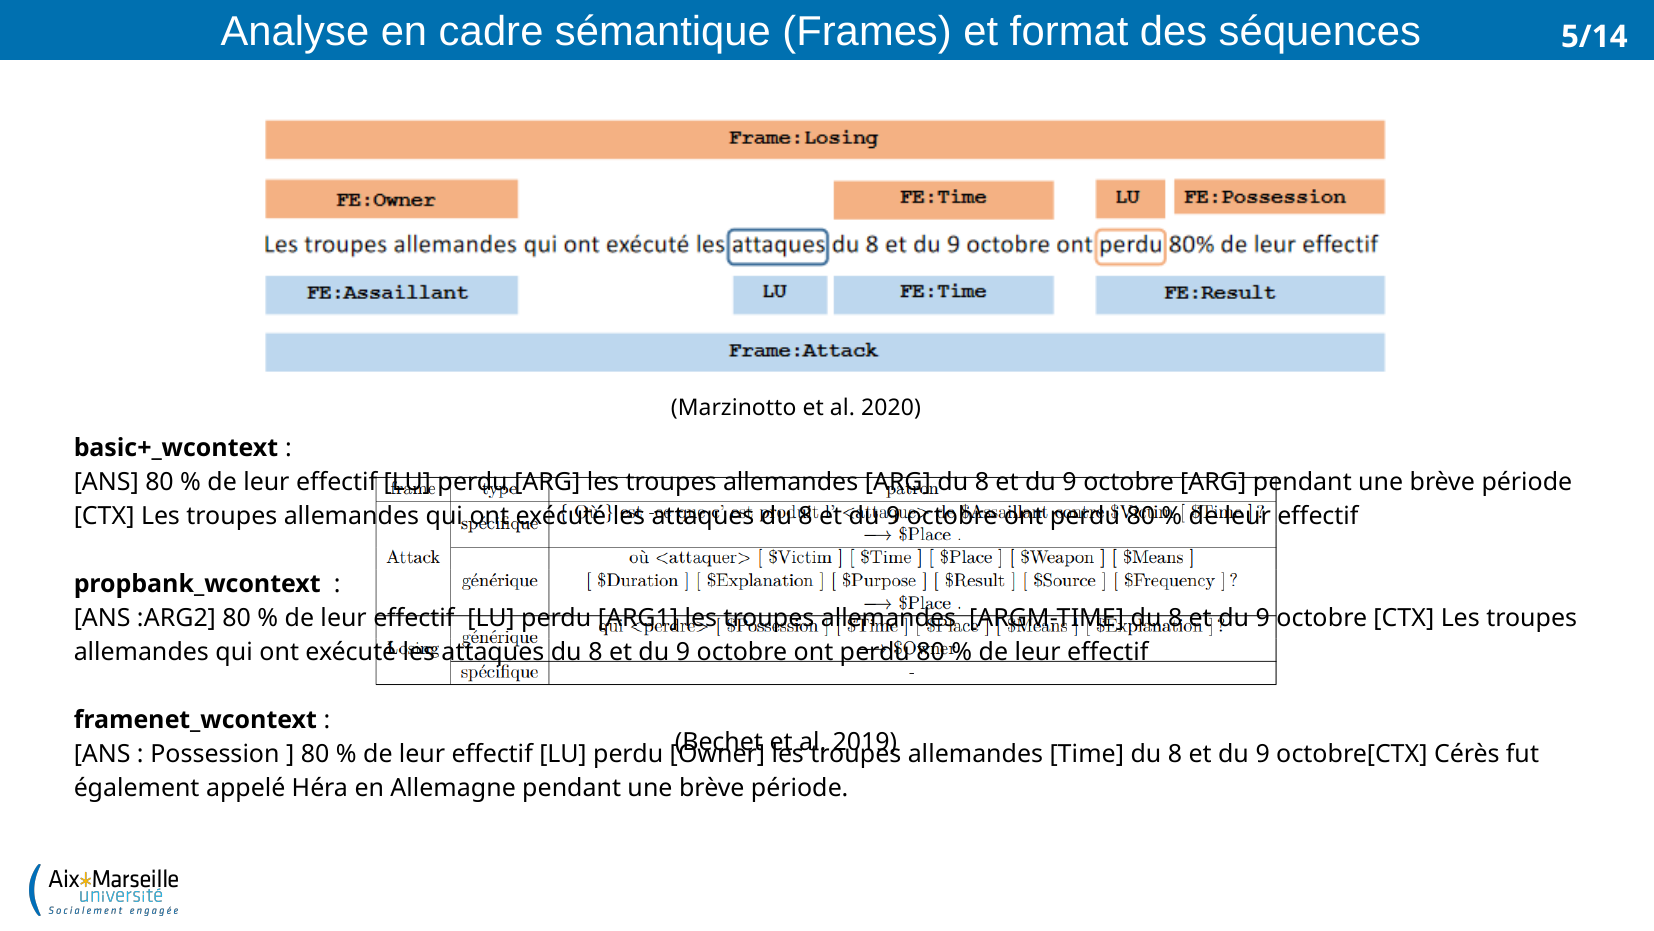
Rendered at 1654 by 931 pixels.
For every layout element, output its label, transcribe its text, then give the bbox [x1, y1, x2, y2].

text_box basic+_wcontext : [ANS] 80 % de leur effectif [LU] perdu [ARG] les troupes allemandes [ARG] du 8 et du 9 octobre [ARG] pendant une brève période [CTX] Les troupes allemandes qui ont exécuté les attaques du 8 et du 9 octobre ont perdu 80 % de leur effectif propbank_wcontext : [ANS :ARG2] 80 % de leur effectif [LU] perdu [ARG1] les troupes allemandes [ARGM-TIME] du 8 et du 9 octobre [CTX] Les troupes allemandes qui ont exécuté les attaques du 8 et du 9 octobre ont perdu 80 % de leur effectif framenet_wcontext : [ANS : Possession ] 80 % de leur effectif [LU] perdu [Owner] les troupes allemandes [Time] du 8 et du 9 octobre[CTX] Cérès fut également appelé Héra en Allemagne pendant une brève période. [59, 388, 1654, 916]
text_box Analyse en cadre sémantique (Frames) et format des séquences [0, 0, 1654, 62]
picture [258, 112, 1395, 378]
picture [29, 864, 59, 916]
text_box (Marzinotto et al. 2020) [649, 383, 1058, 441]
